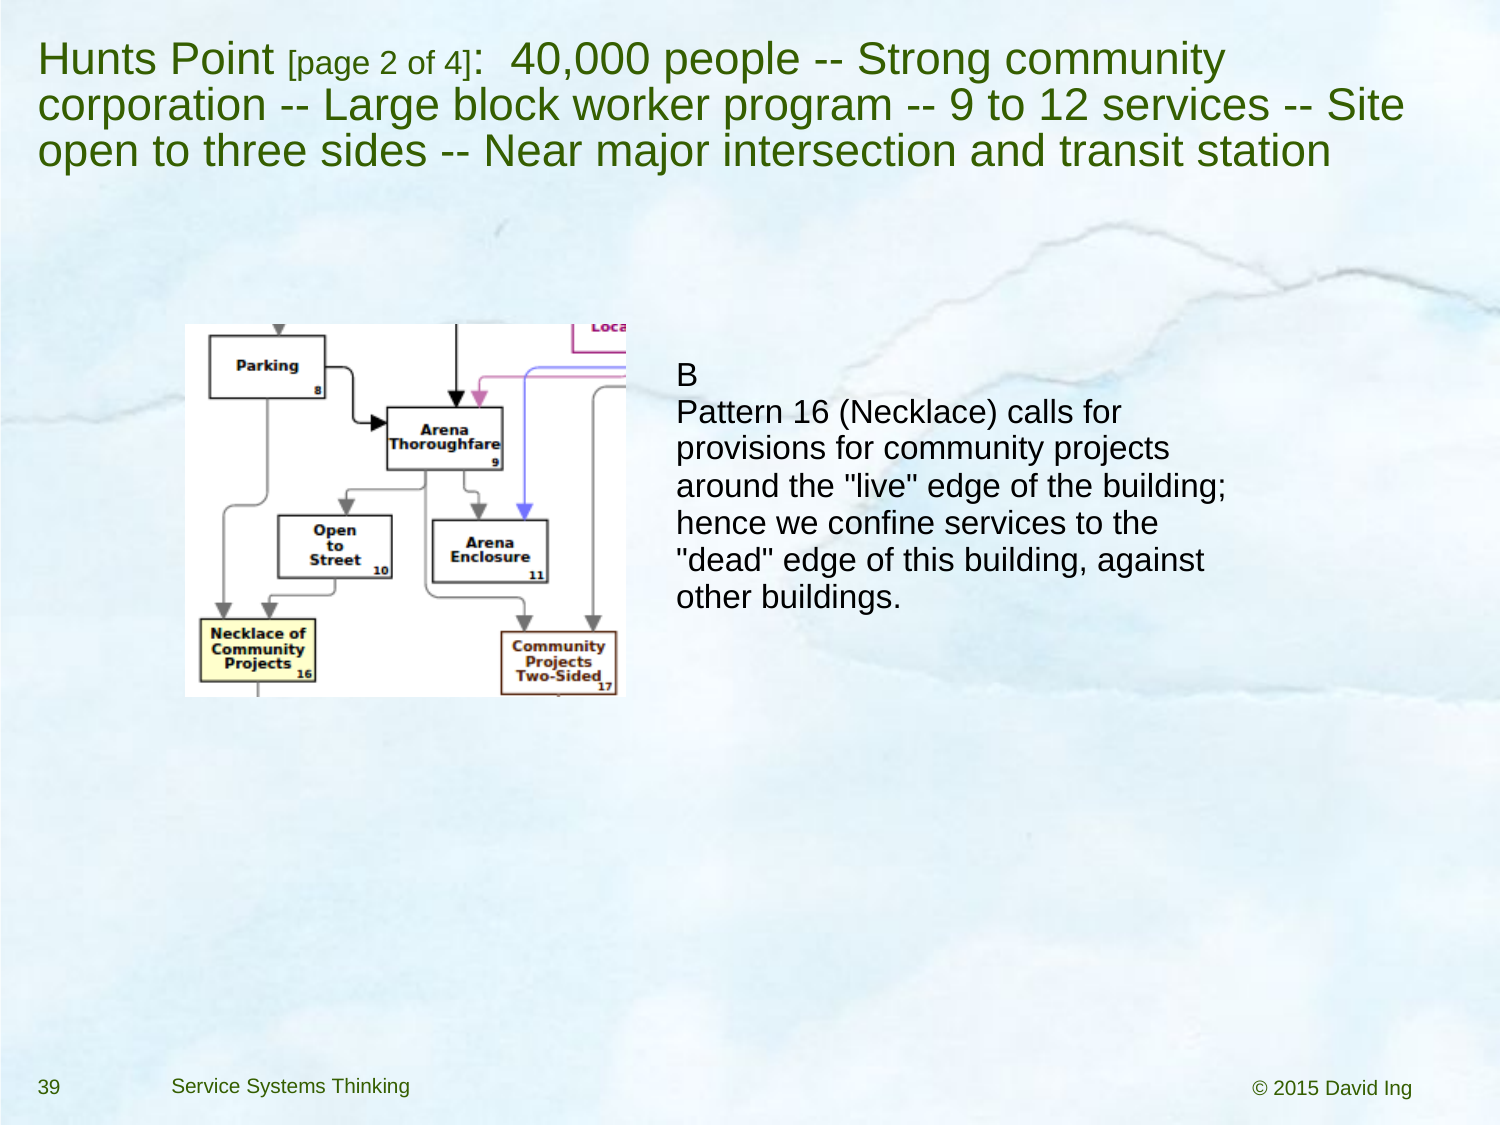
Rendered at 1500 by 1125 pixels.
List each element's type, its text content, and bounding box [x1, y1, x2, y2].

title Hunts Point [page 2 of 4]: 40,000 people -- Strong community corporation -- Large block worker program -- 9 to 12 services -- Site open to three sides -- Near major intersection and transit station [37, 37, 1463, 182]
picture [0, 0, 1500, 1125]
text_box B Pattern 16 (Necklace) calls for provisions for community projects around the "live" edge of the building; hence we confine services to the "dead" edge of this building, against other buildings. [661, 348, 1252, 626]
